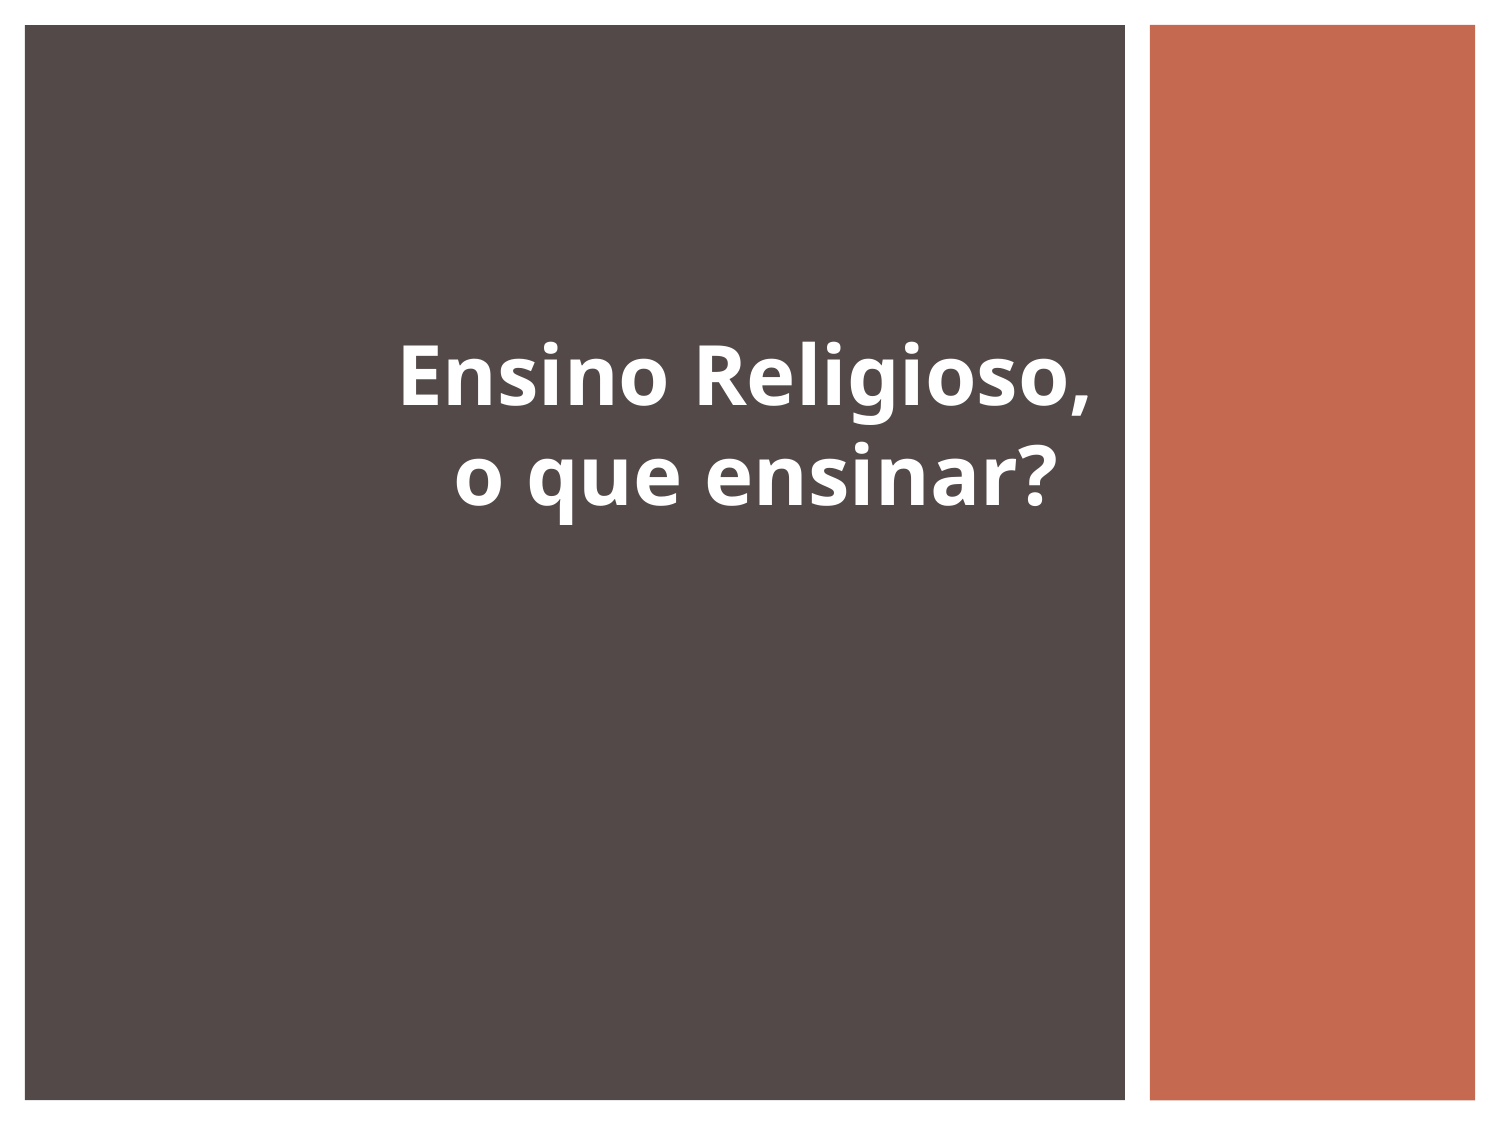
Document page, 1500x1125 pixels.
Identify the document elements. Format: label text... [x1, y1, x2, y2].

text_box Ensino Religioso, o que ensinar? [324, 314, 1187, 530]
